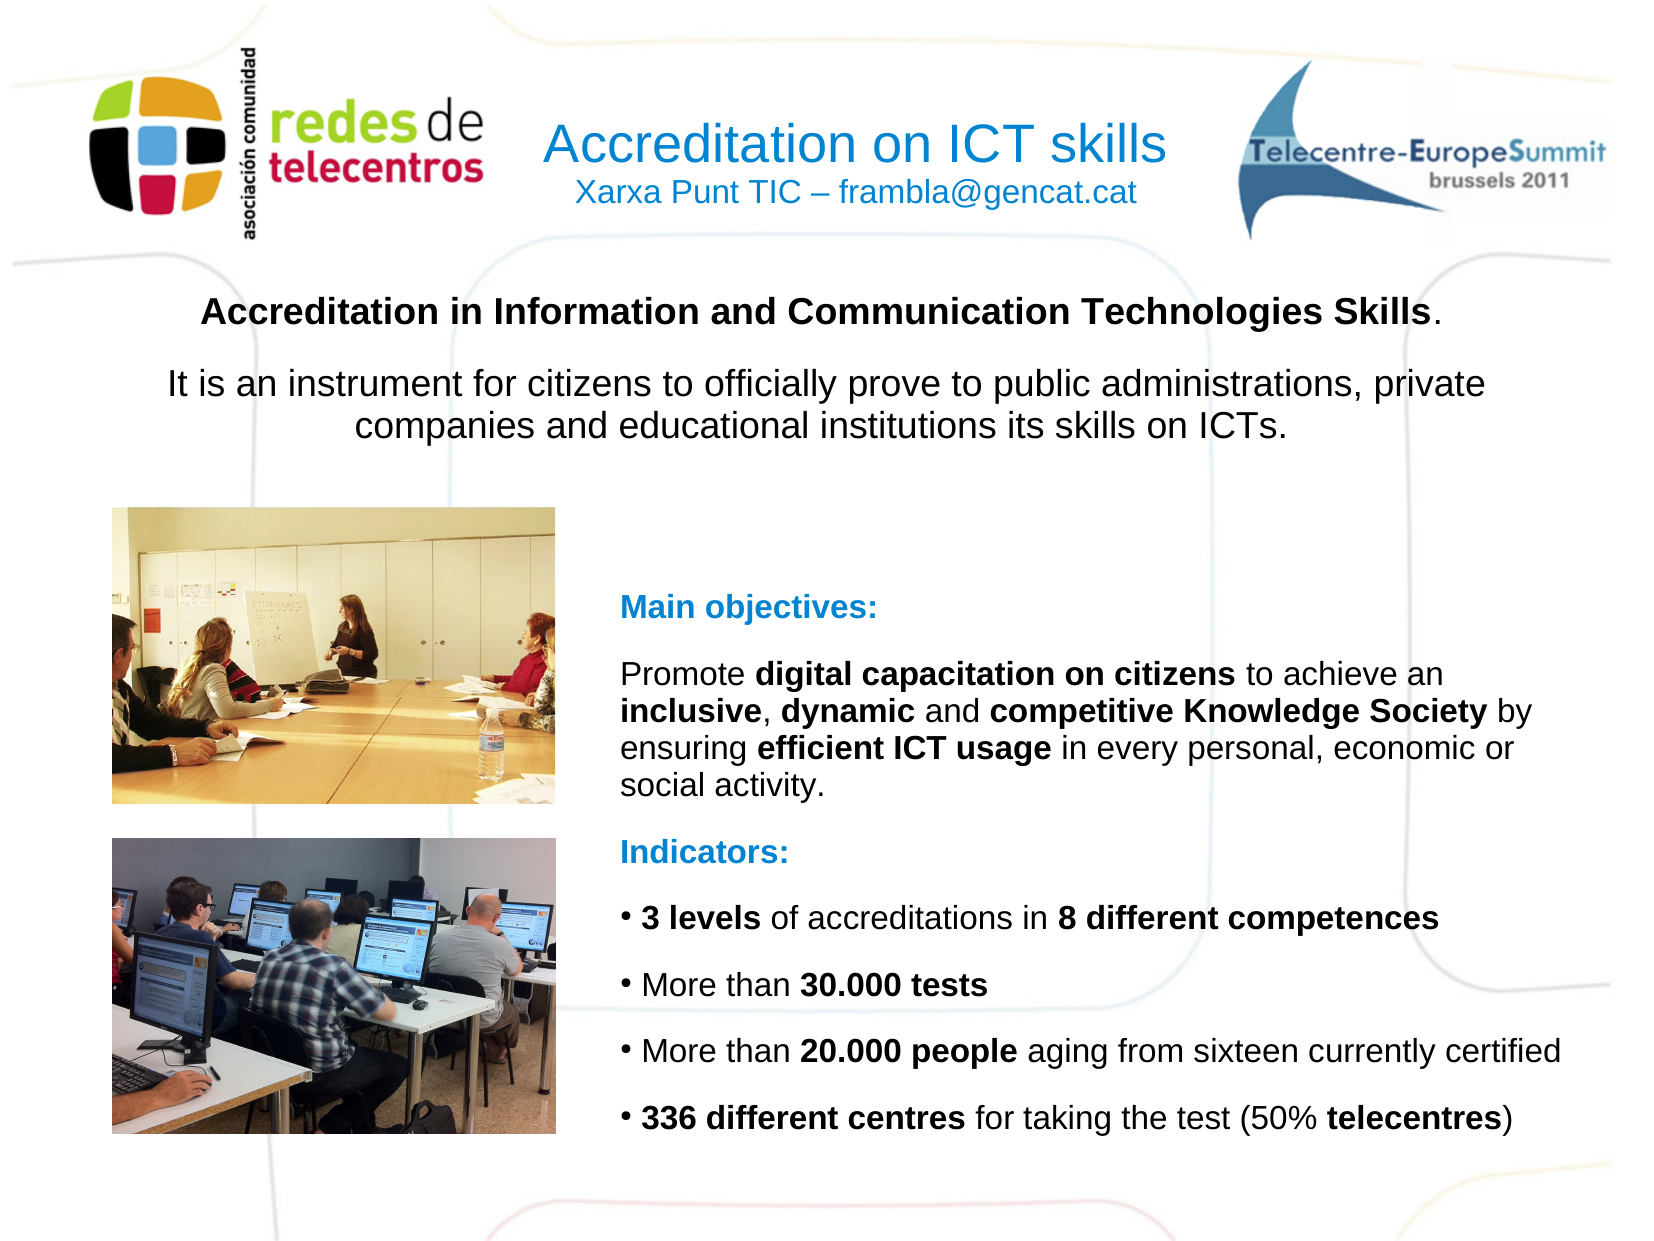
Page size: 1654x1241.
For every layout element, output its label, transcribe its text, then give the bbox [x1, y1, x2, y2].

title Accreditation on ICT skills Xarxa Punt TIC – frambla@gencat.cat [501, 88, 1211, 237]
subtitle Main objectives: Promote digital capacitation on citizens to achieve an inclusive, dynamic and competitive Knowledge Society by ensuring efficient ICT usage in every personal, economic or social activity. Indicators: 3 levels of accreditations in 8 different competences More than 30.000 tests More than 20.000 people aging from sixteen currently certified 336 different centres for taking the test (50% telecentres) [620, 515, 1565, 1211]
text_box Accreditation in Information and Communication Technologies Skills. It is an instrument for citizens to officially prove to public administrations, private companies and educational institutions its skills on ICTs. [88, 265, 1565, 473]
picture [1, 5, 1619, 1241]
text_box [23, 413, 650, 1139]
